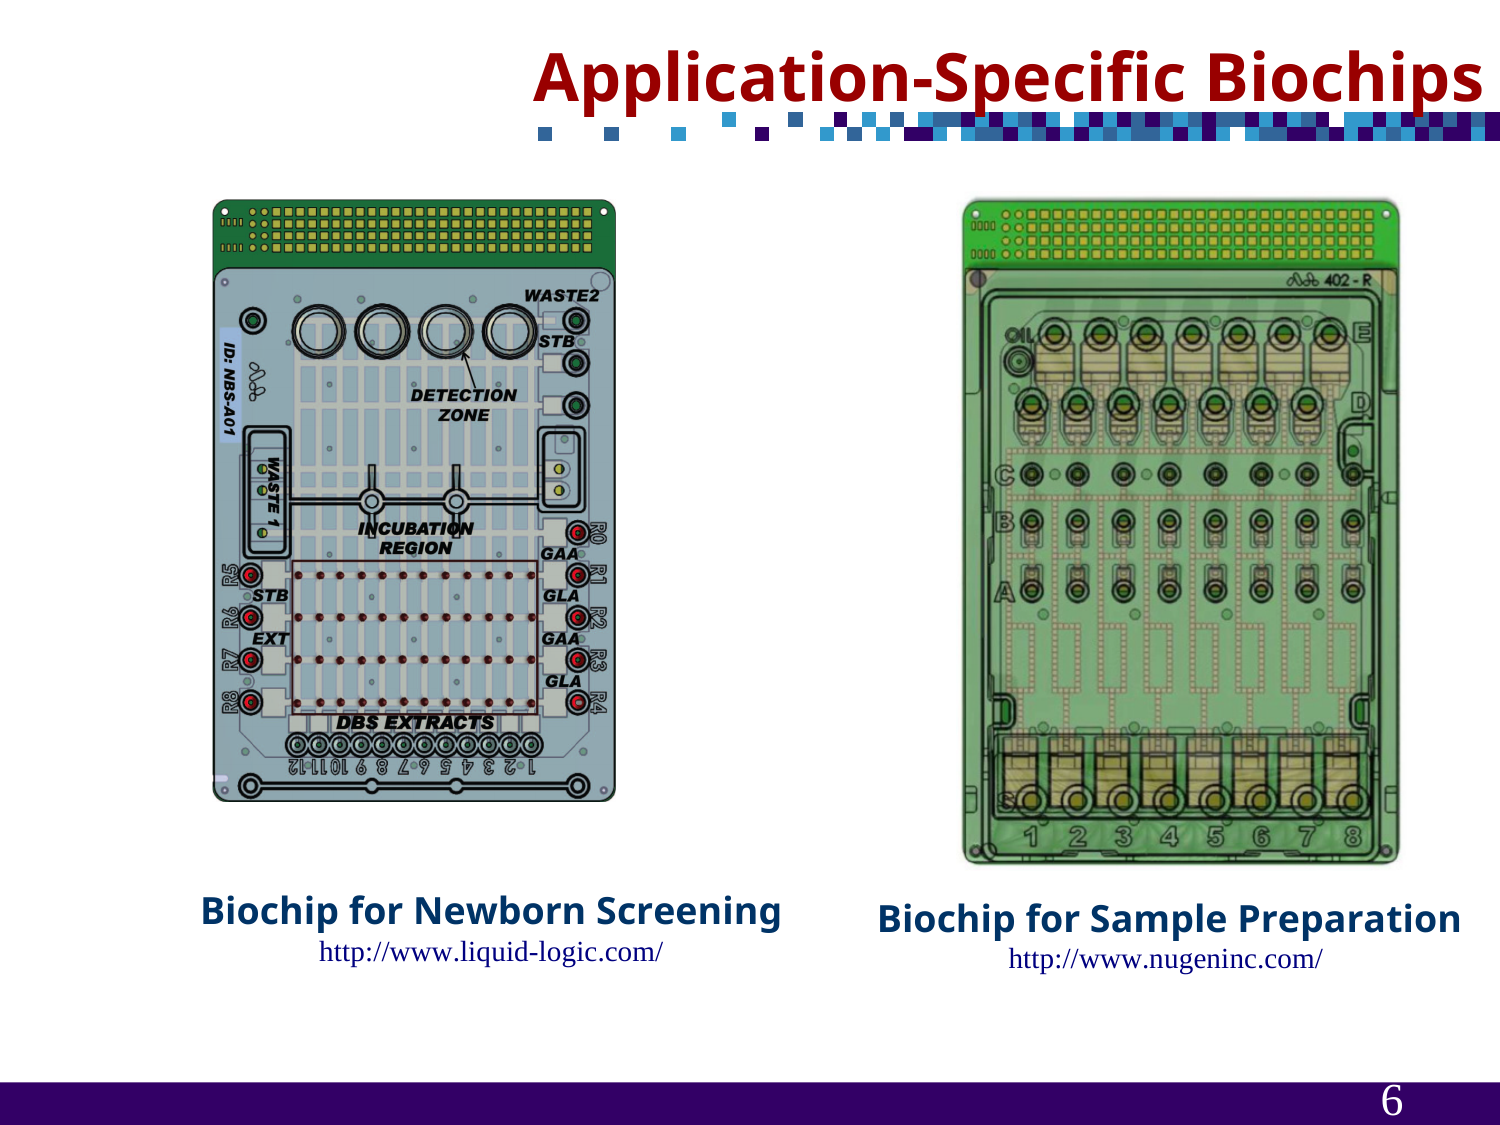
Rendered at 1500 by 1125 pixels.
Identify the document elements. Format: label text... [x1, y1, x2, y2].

picture [212, 199, 616, 802]
text_box Biochip for Newborn Screening http://www.liquid-logic.com/ [185, 880, 800, 976]
picture [956, 191, 1407, 871]
title Application-Specific Biochips [0, 24, 1500, 125]
text_box Biochip for Sample Preparation http://www.nugeninc.com/ [862, 887, 1479, 983]
